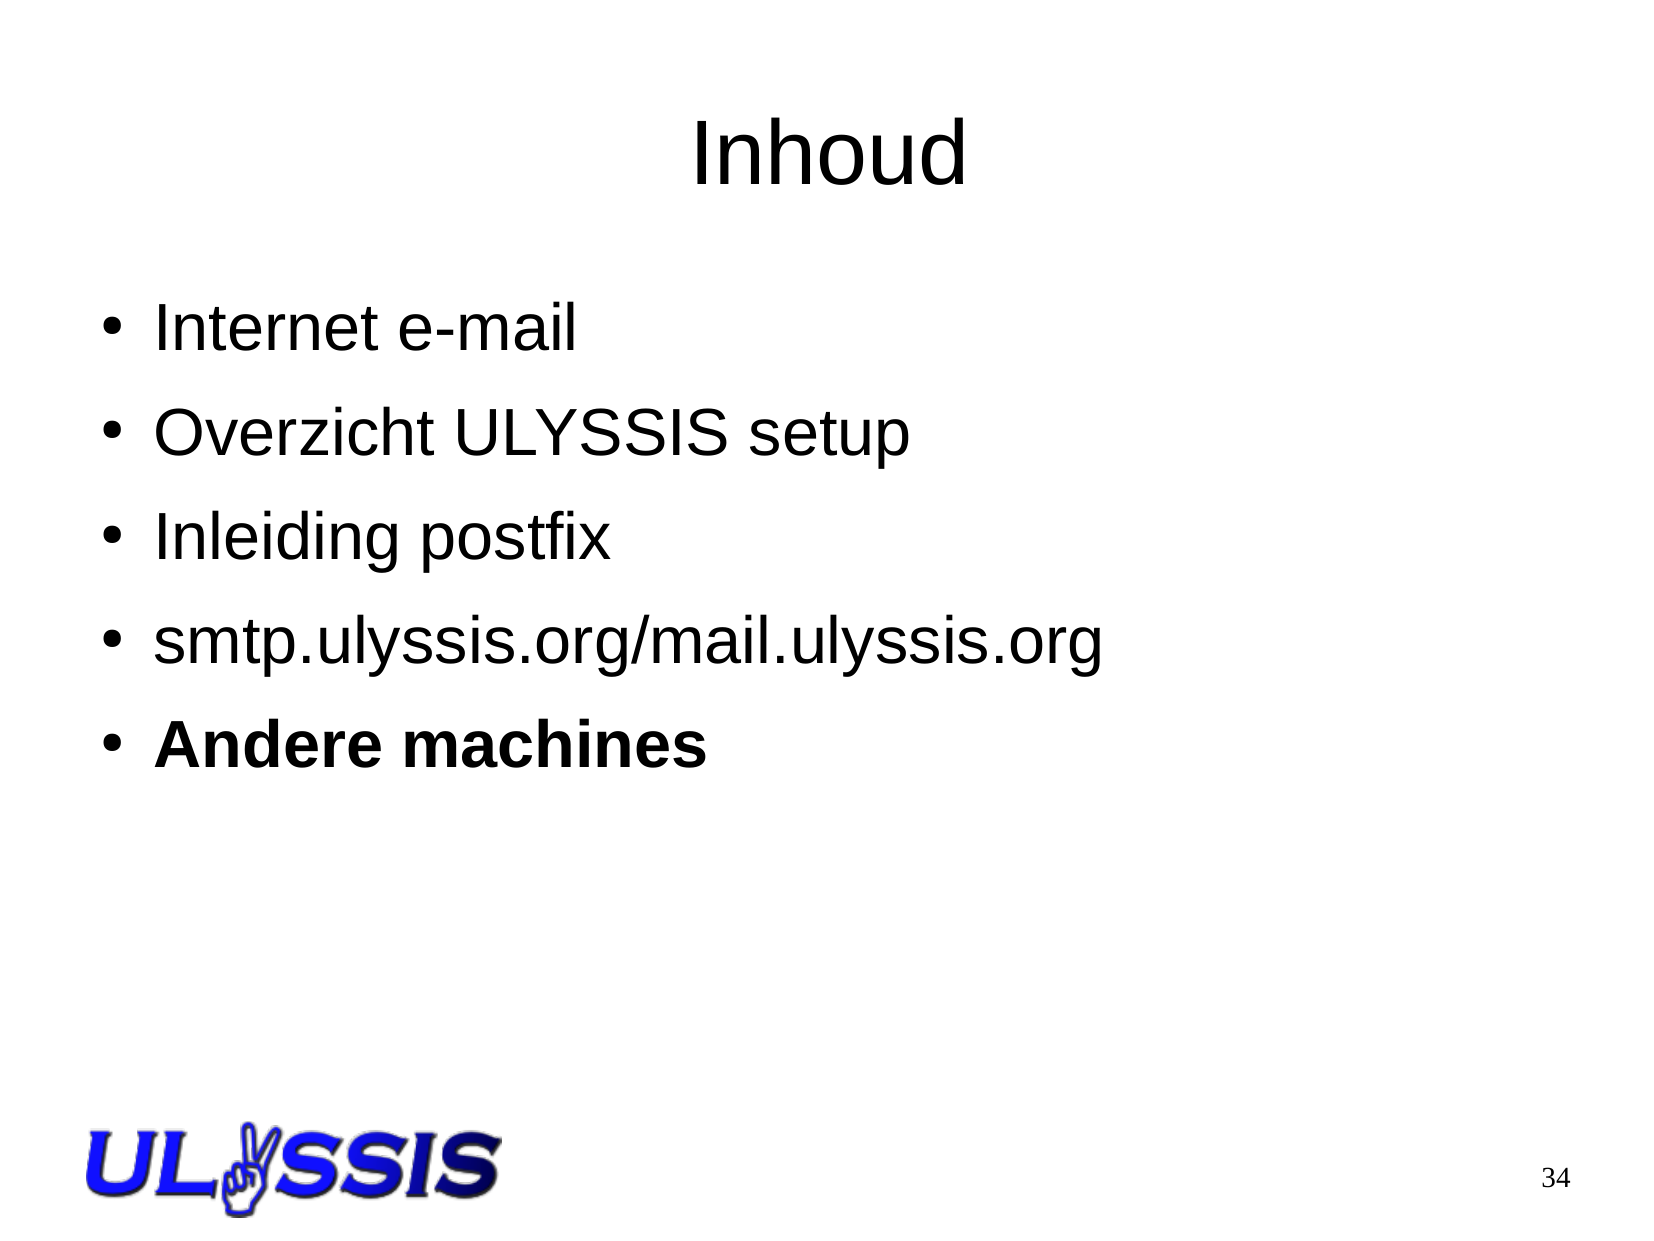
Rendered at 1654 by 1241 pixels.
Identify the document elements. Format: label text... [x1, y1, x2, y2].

title Inhoud [88, 49, 1571, 257]
list Internet e-mail Overzicht ULYSSIS setup Inleiding postfix smtp.ulyssis.org/mail.ulyssis.org Andere machines [82, 290, 1571, 1109]
picture [86, 1121, 502, 1218]
